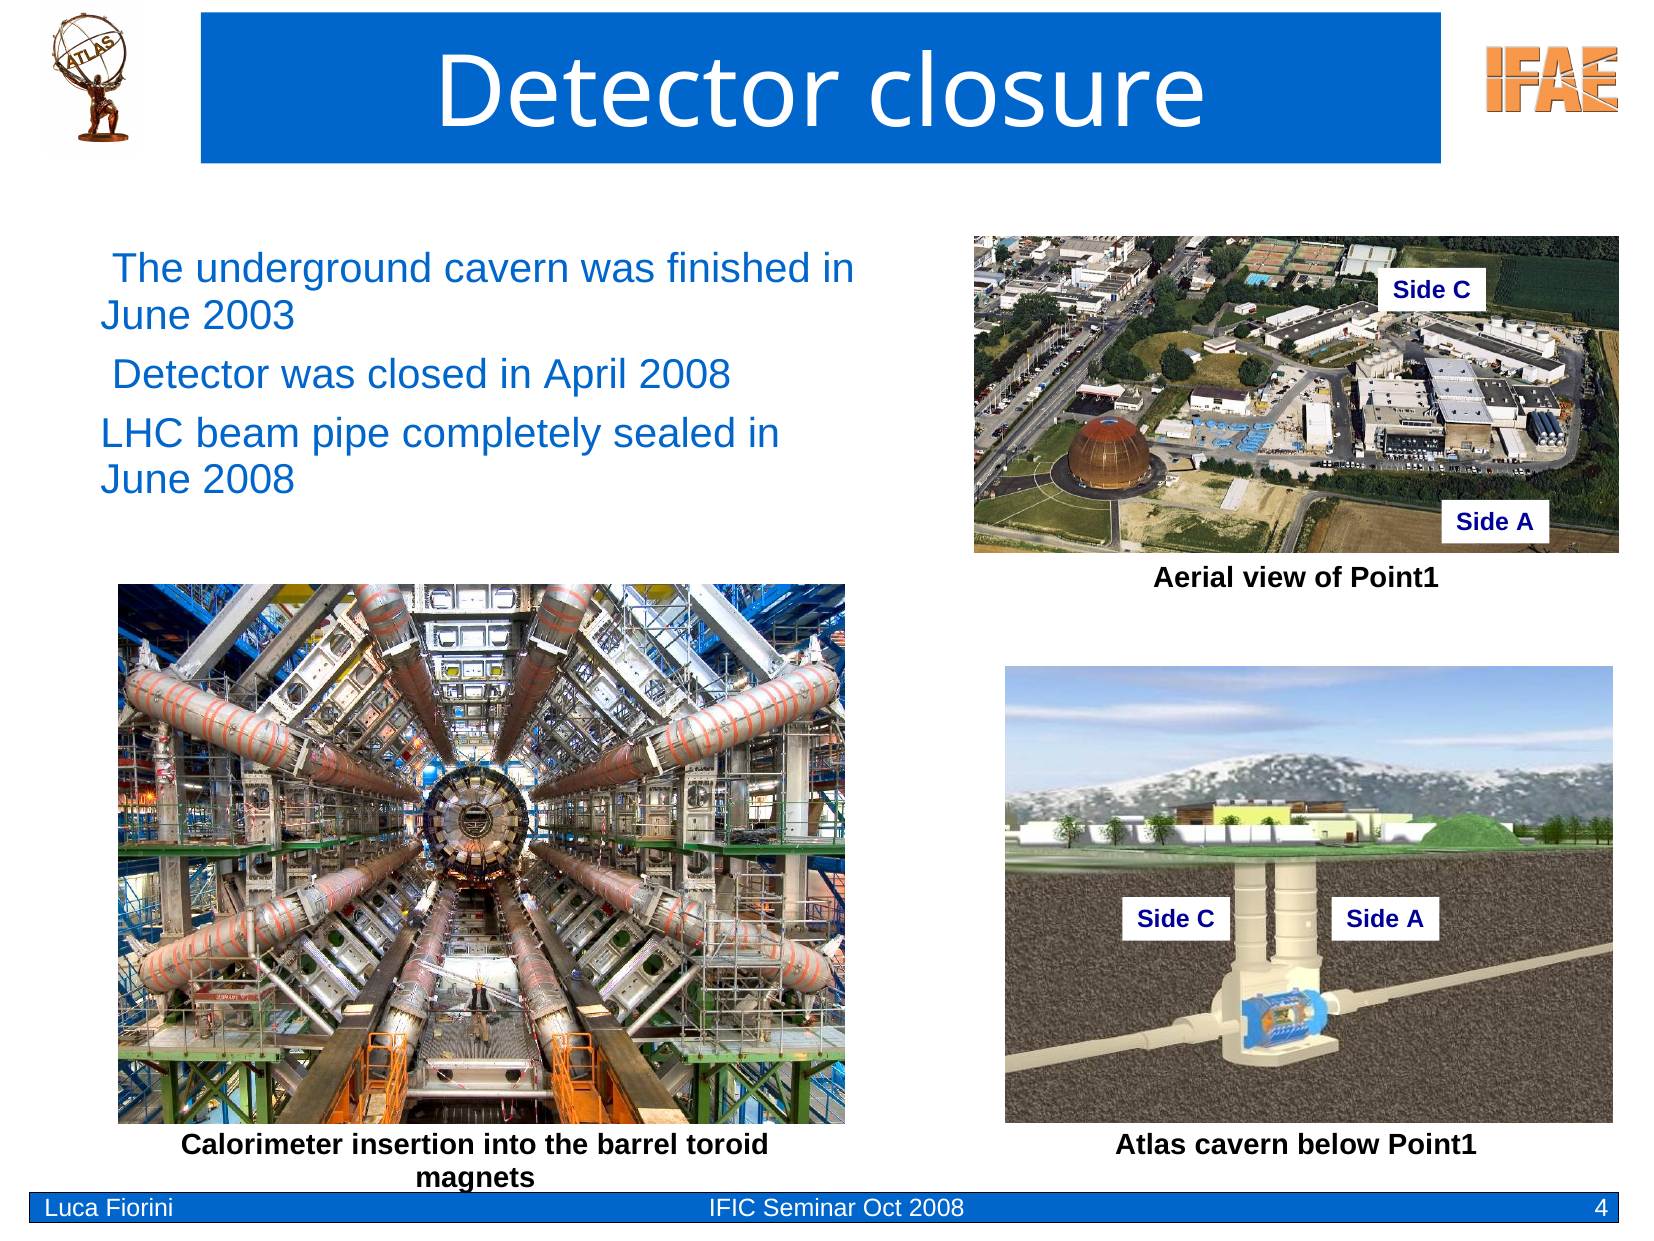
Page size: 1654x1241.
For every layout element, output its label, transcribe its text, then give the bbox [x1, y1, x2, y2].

text_box Atlas cavern below Point1 [1045, 1120, 1548, 1174]
text_box Calorimeter insertion into the barrel toroid magnets [106, 1120, 845, 1174]
picture [118, 584, 845, 1120]
text_box Side A [1441, 499, 1550, 544]
picture [1486, 46, 1618, 112]
text_box Luca Fiorini IFIC Seminar Oct 2008 4 [29, 1192, 1619, 1223]
text_box Detector closure [200, 12, 1441, 148]
text_box Side C [1122, 897, 1231, 941]
text_box Side C [1378, 267, 1486, 312]
text_box Side A [1331, 897, 1440, 941]
text_box Aerial view of Point1 [1045, 553, 1548, 607]
text_box The underground cavern was finished in June 2003 Detector was closed in April 2008 LHC beam pipe completely sealed in June 2008 [88, 244, 857, 531]
picture [974, 236, 1619, 553]
picture [41, 2, 142, 154]
picture [1005, 666, 1613, 1123]
